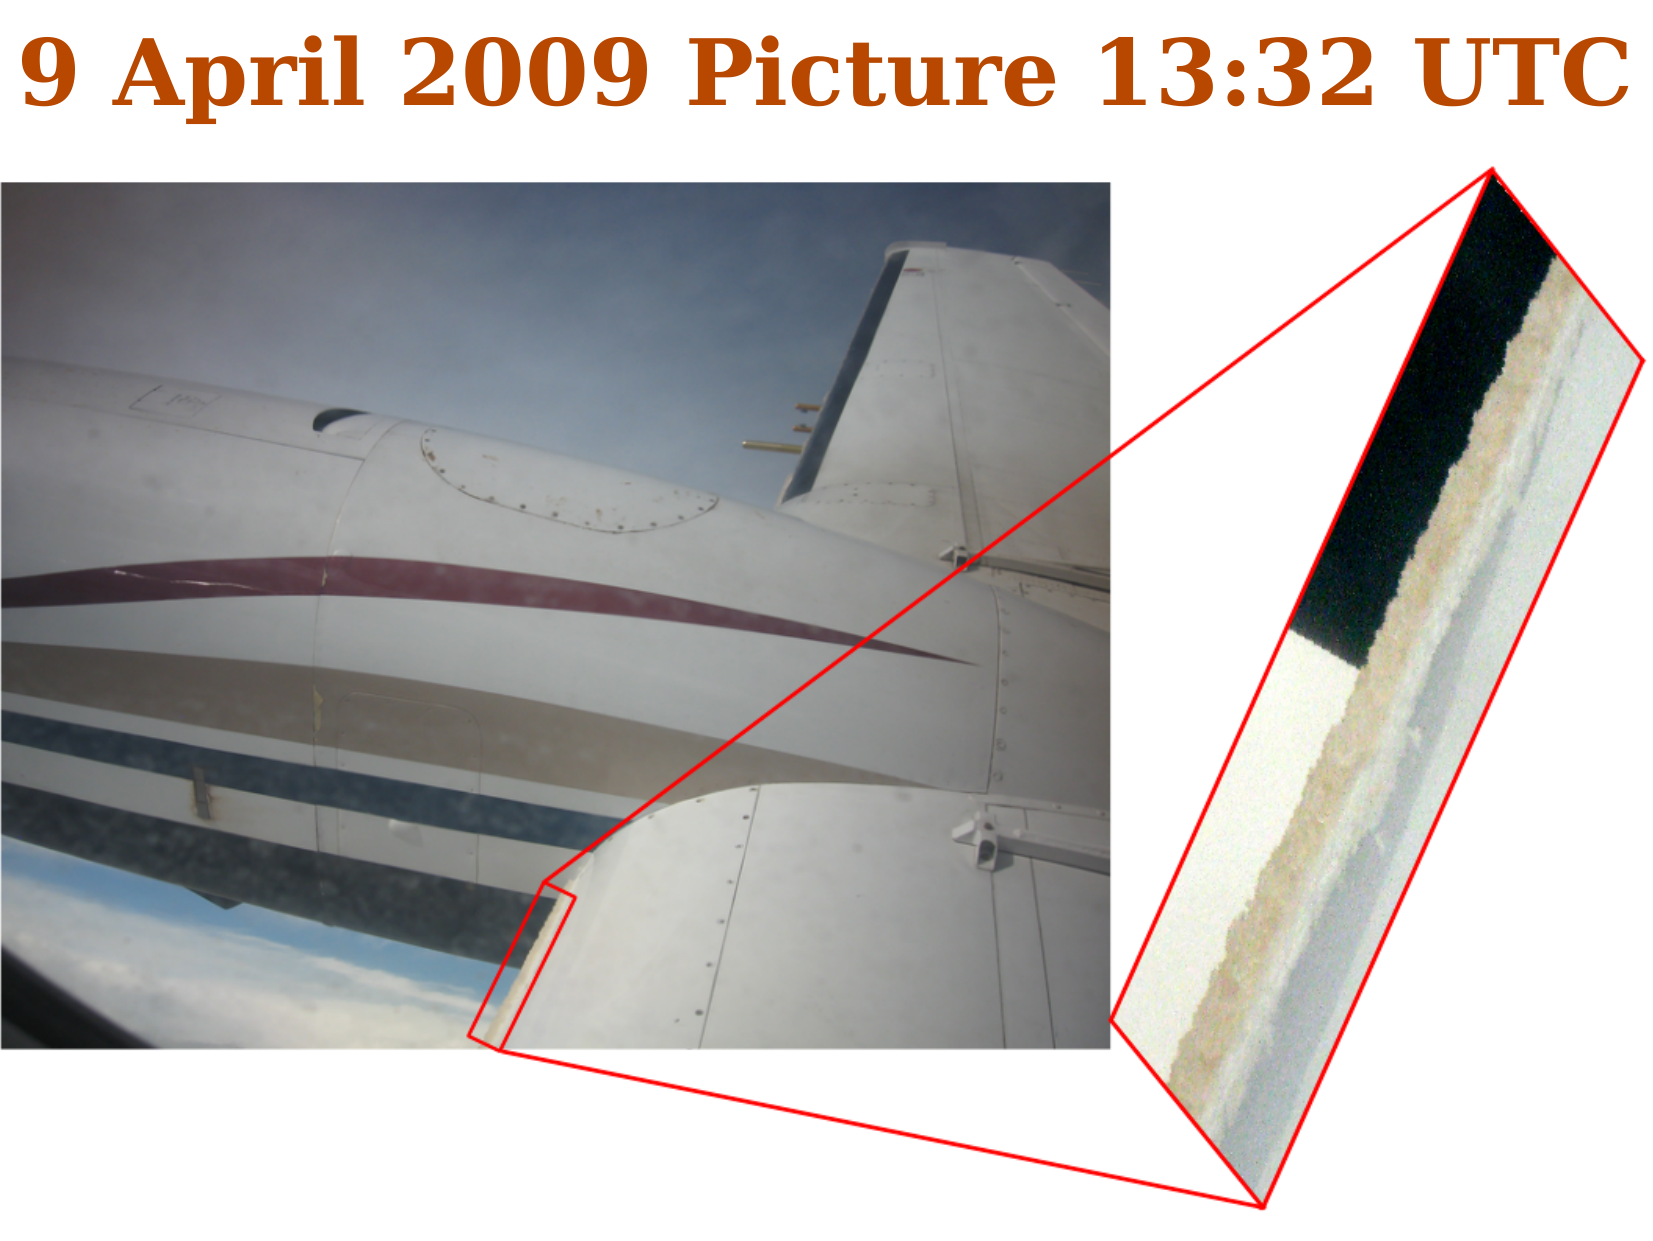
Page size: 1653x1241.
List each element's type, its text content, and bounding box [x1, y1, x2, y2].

picture [0, 153, 1653, 1232]
text_box 9 April 2009 Picture 13:32 UTC [0, 20, 1653, 127]
